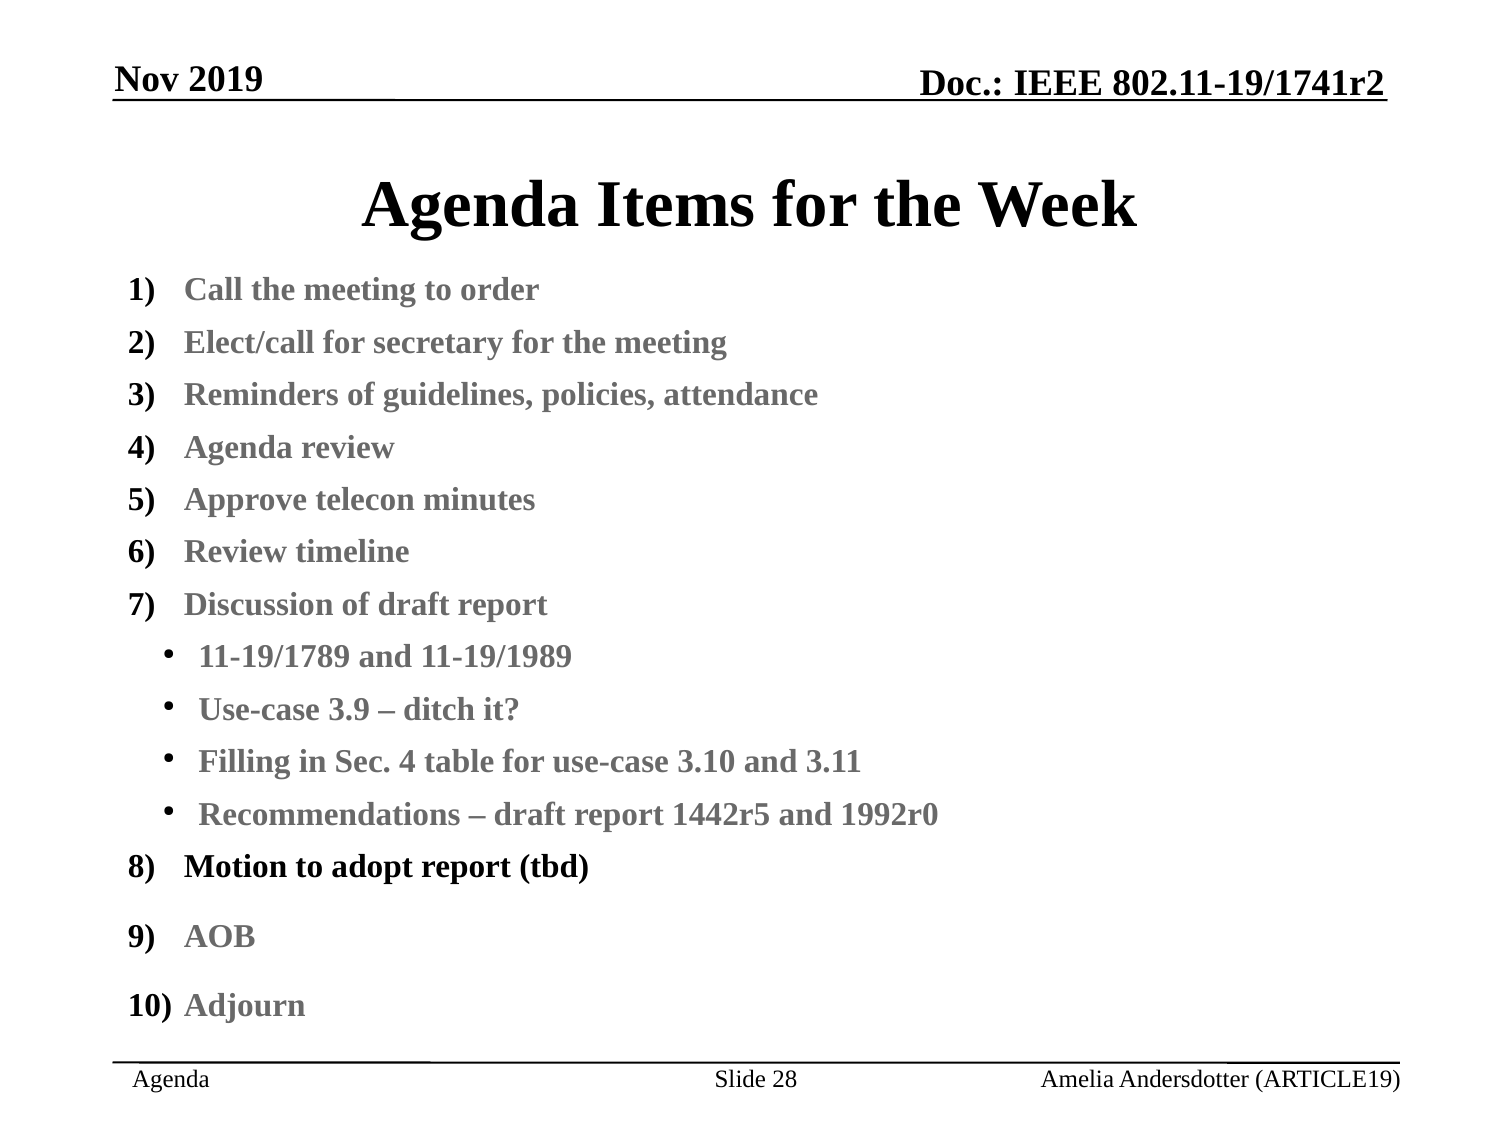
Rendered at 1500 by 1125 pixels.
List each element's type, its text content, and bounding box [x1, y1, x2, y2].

text_box Agenda Items for the Week [112, 112, 1387, 287]
text_box Call the meeting to order Elect/call for secretary for the meeting Reminders of guidelines, policies, attendance Agenda review Approve telecon minutes Review timeline Discussion of draft report 11-19/1789 and 11-19/1989 Use-case 3.9 – ditch it? Filling in Sec. 4 table for use-case 3.10 and 3.11 Recommendations – draft report 1442r5 and 1992r0 Motion to adopt report (tbd) AOB Adjourn [112, 287, 1387, 1040]
text_box Nov 2019 [114, 54, 422, 99]
text_box Slide <number> [712, 1062, 799, 1122]
text_box Amelia Andersdotter (ARTICLE19) [878, 1062, 1401, 1092]
